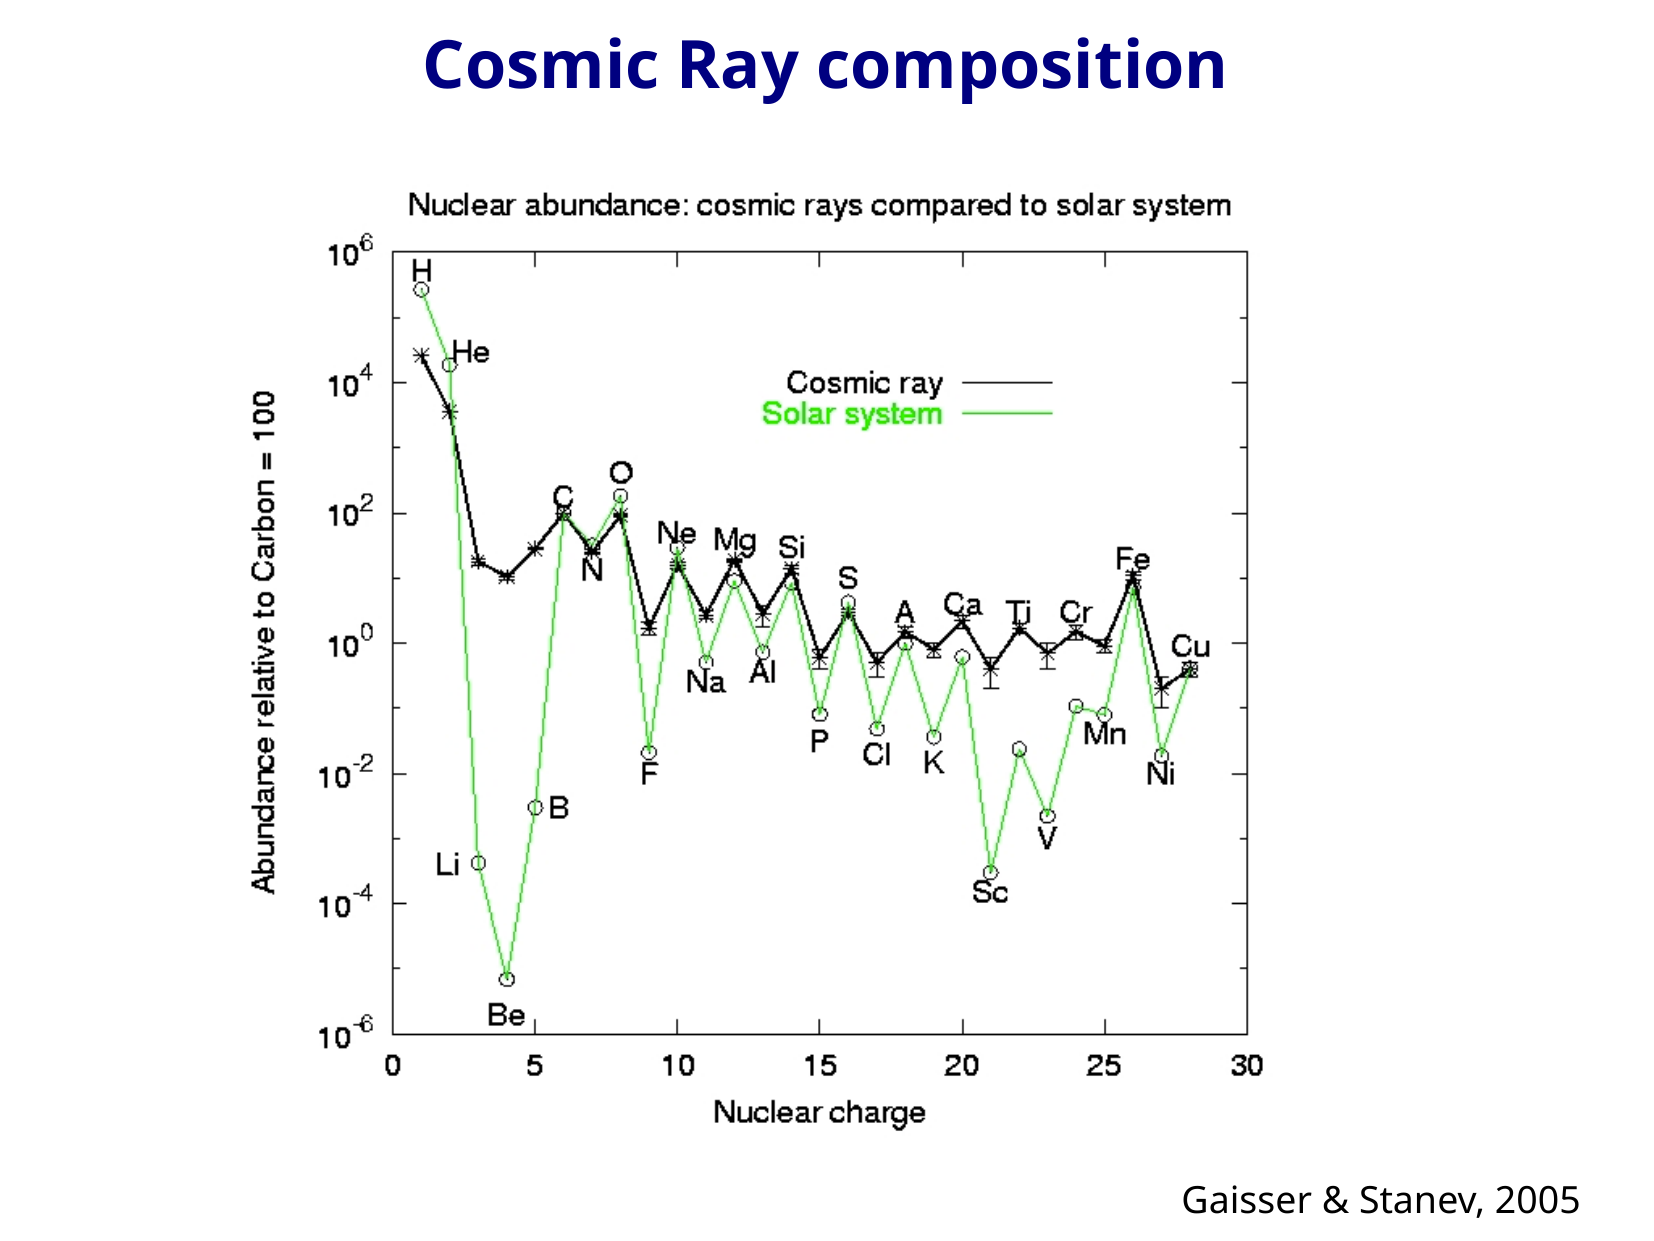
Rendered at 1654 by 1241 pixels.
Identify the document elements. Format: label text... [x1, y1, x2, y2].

text_box Cosmic Ray composition [0, 0, 1652, 127]
picture [58, 159, 1300, 1241]
text_box Gaisser & Stanev, 2005 [1117, 1168, 1646, 1231]
